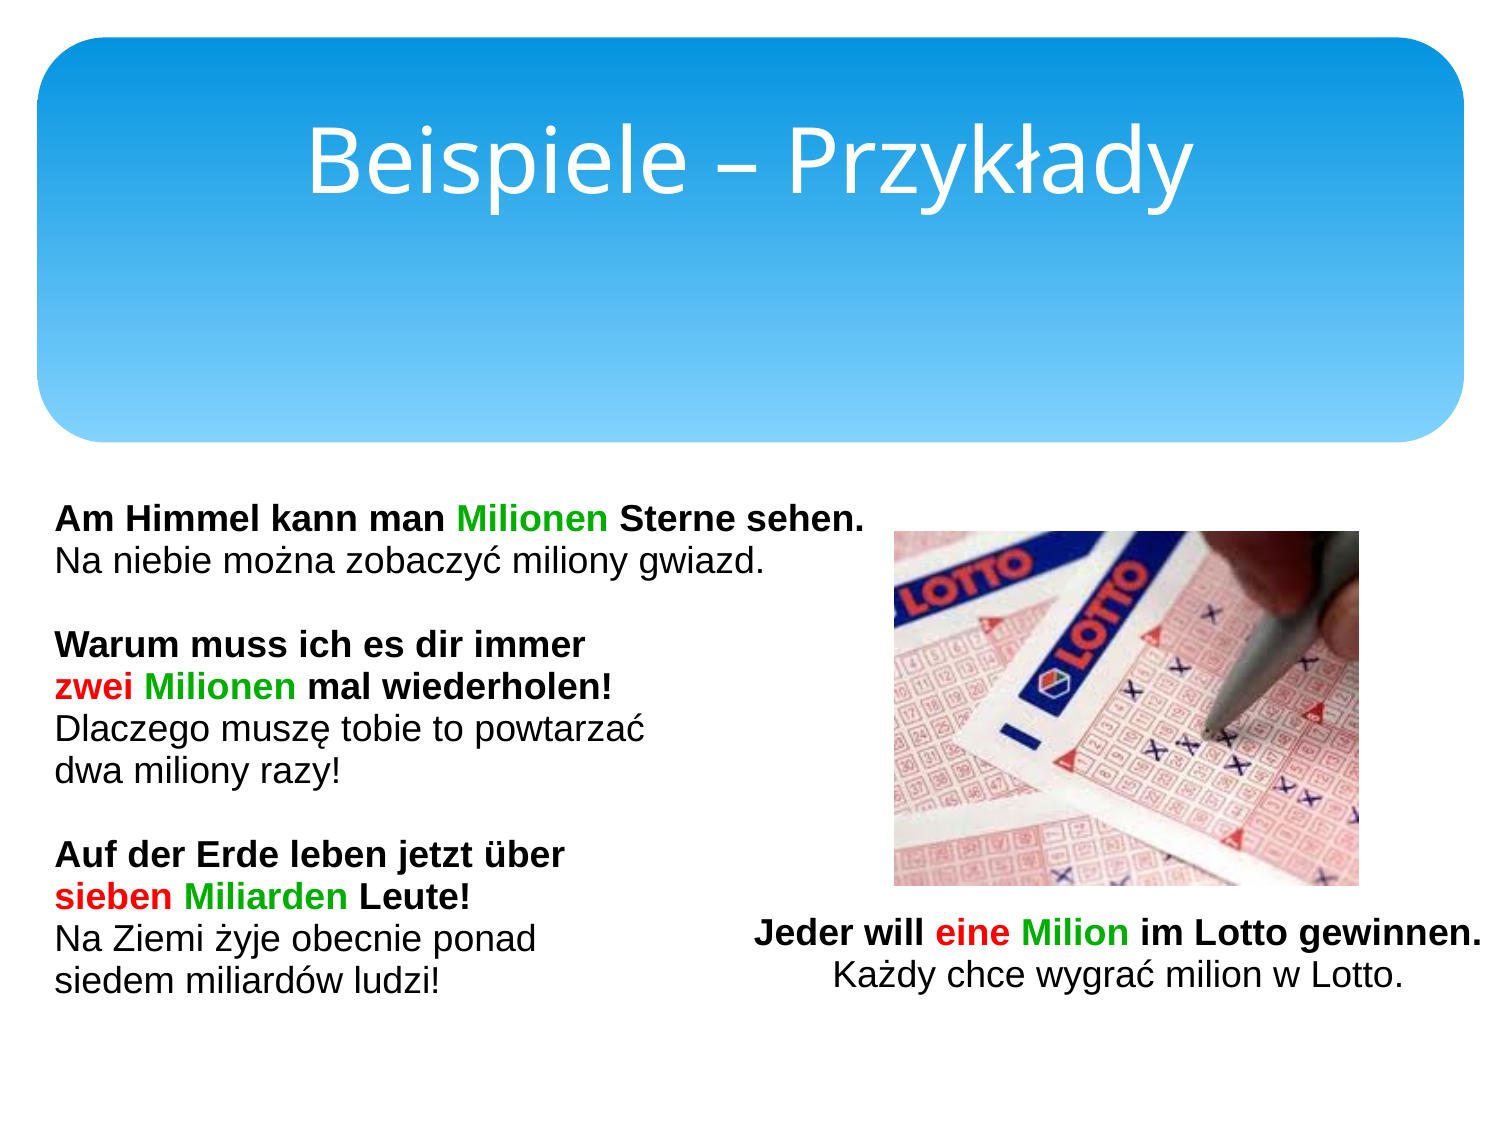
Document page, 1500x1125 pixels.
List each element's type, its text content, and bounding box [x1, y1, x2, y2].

title Beispiele – Przykłady [75, 55, 1425, 262]
text_box Jeder will eine Milion im Lotto gewinnen. Każdy chce wygrać milion w Lotto. [738, 903, 1499, 1004]
picture [894, 531, 1359, 886]
subtitle Am Himmel kann man Milionen Sterne sehen. Na niebie można zobaczyć miliony gwiazd. Warum muss ich es dir immer zwei Milionen mal wiederholen! Dlaczego muszę tobie to powtarzać dwa miliony razy! Auf der Erde leben jetzt über sieben Miliarden Leute! Na Ziemi żyje obecnie ponad siedem miliardów ludzi! [54, 410, 1270, 1047]
